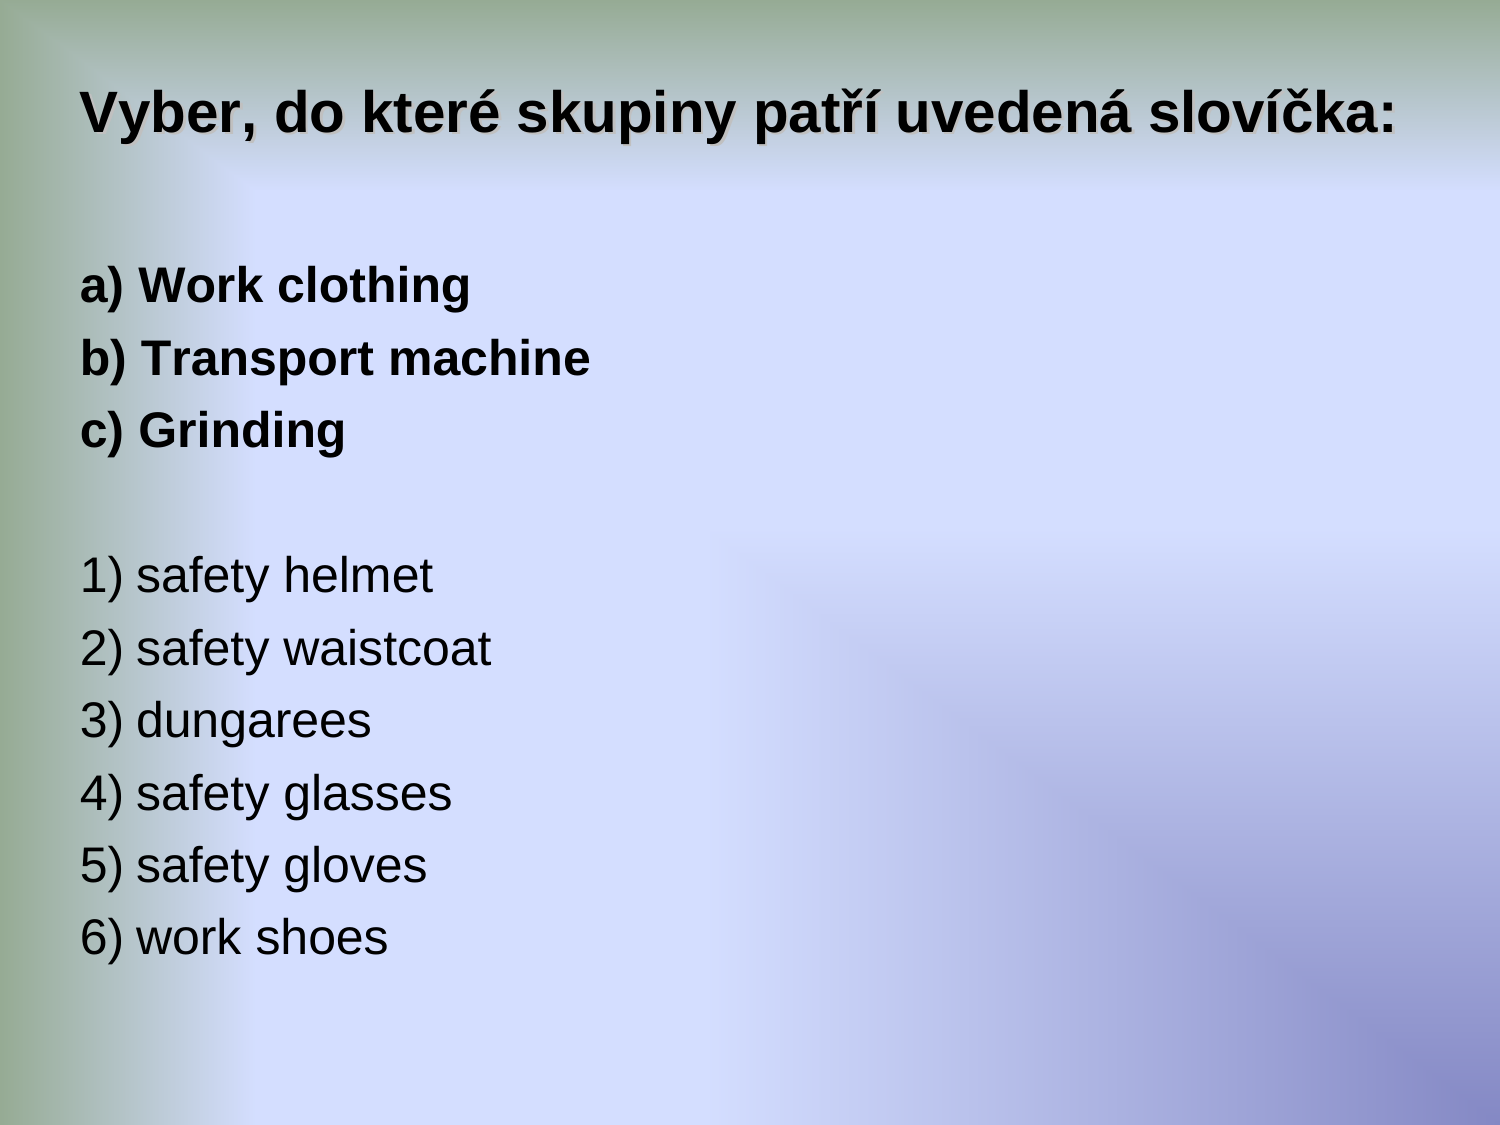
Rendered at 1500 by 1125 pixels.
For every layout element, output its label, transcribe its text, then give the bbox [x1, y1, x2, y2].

list Vyber, do které skupiny patří uvedená slovíčka: a) Work clothing b) Transport machine c) Grinding safety helmet safety waistcoat dungarees safety glasses safety gloves work shoes [64, 66, 1447, 1086]
picture [0, 0, 1500, 1125]
